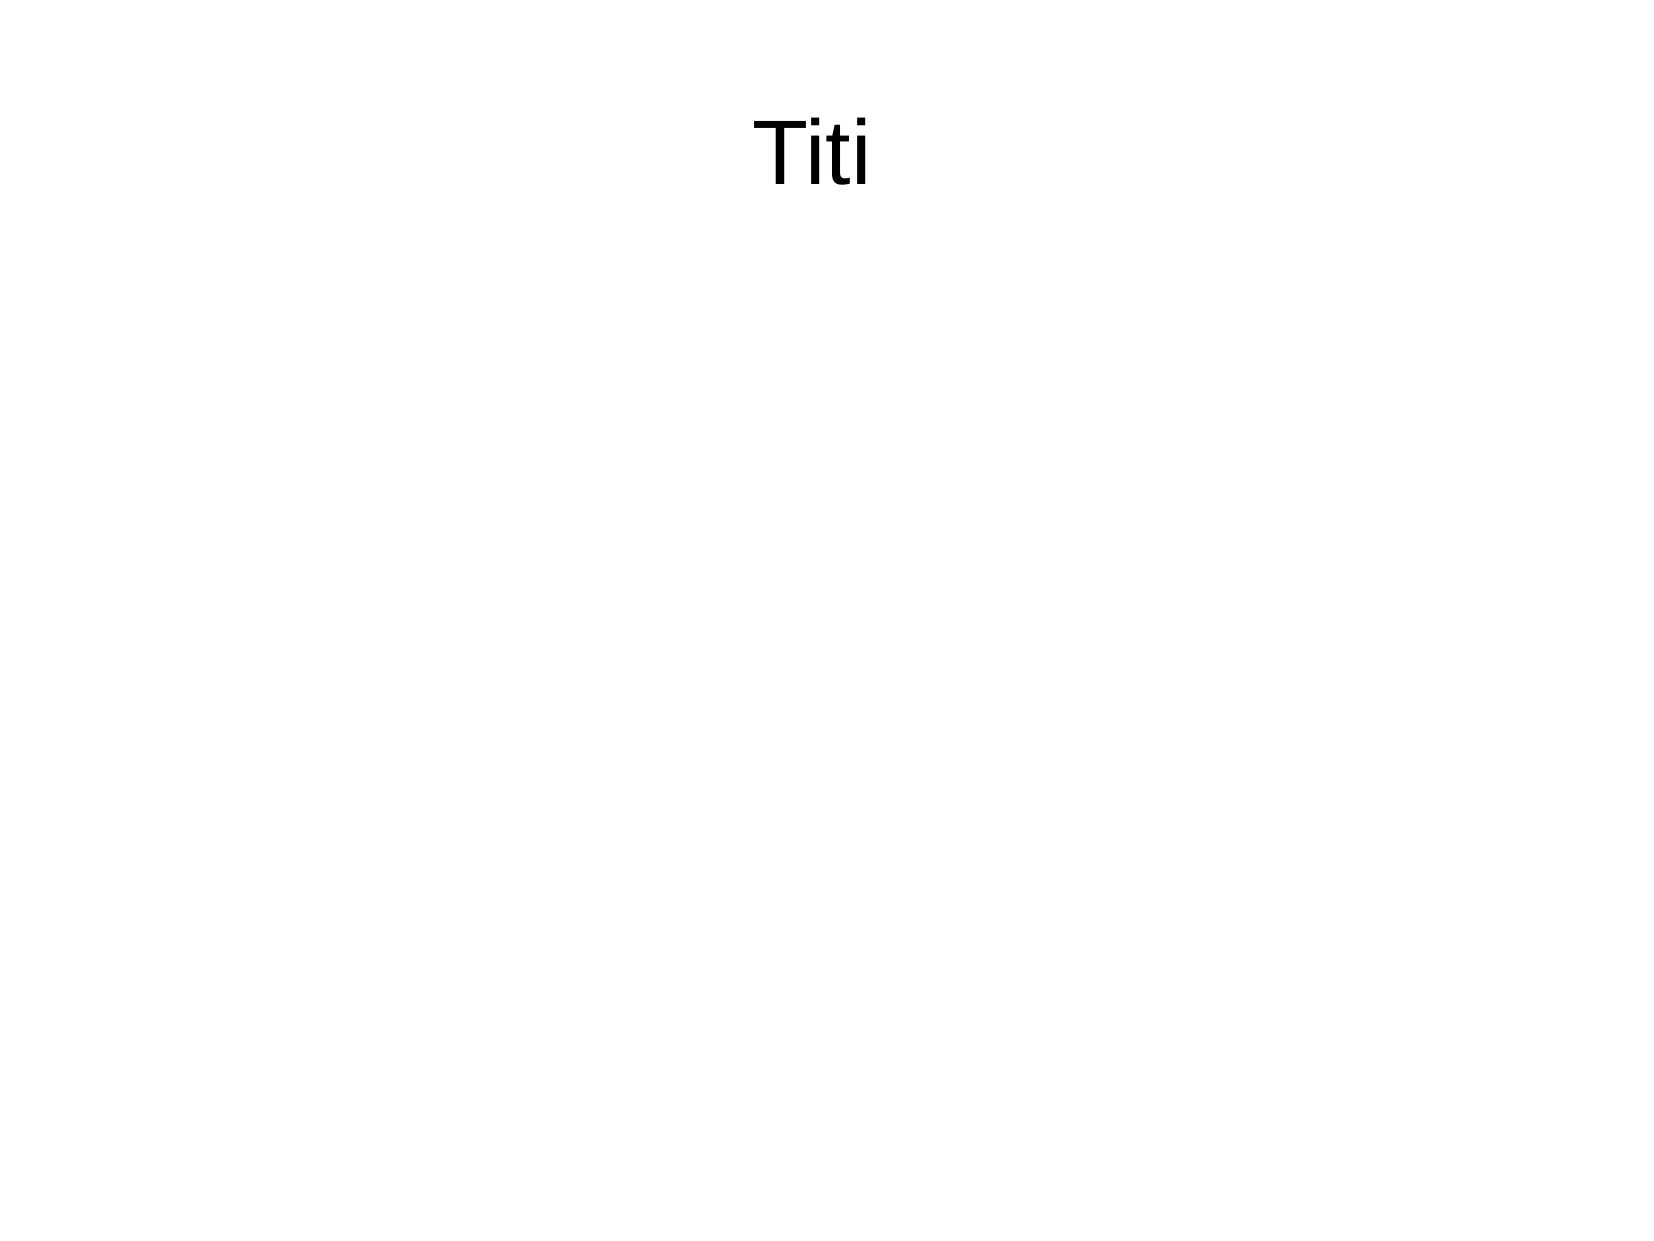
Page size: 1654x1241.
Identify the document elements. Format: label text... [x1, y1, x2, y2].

title Titi [82, 49, 1571, 257]
